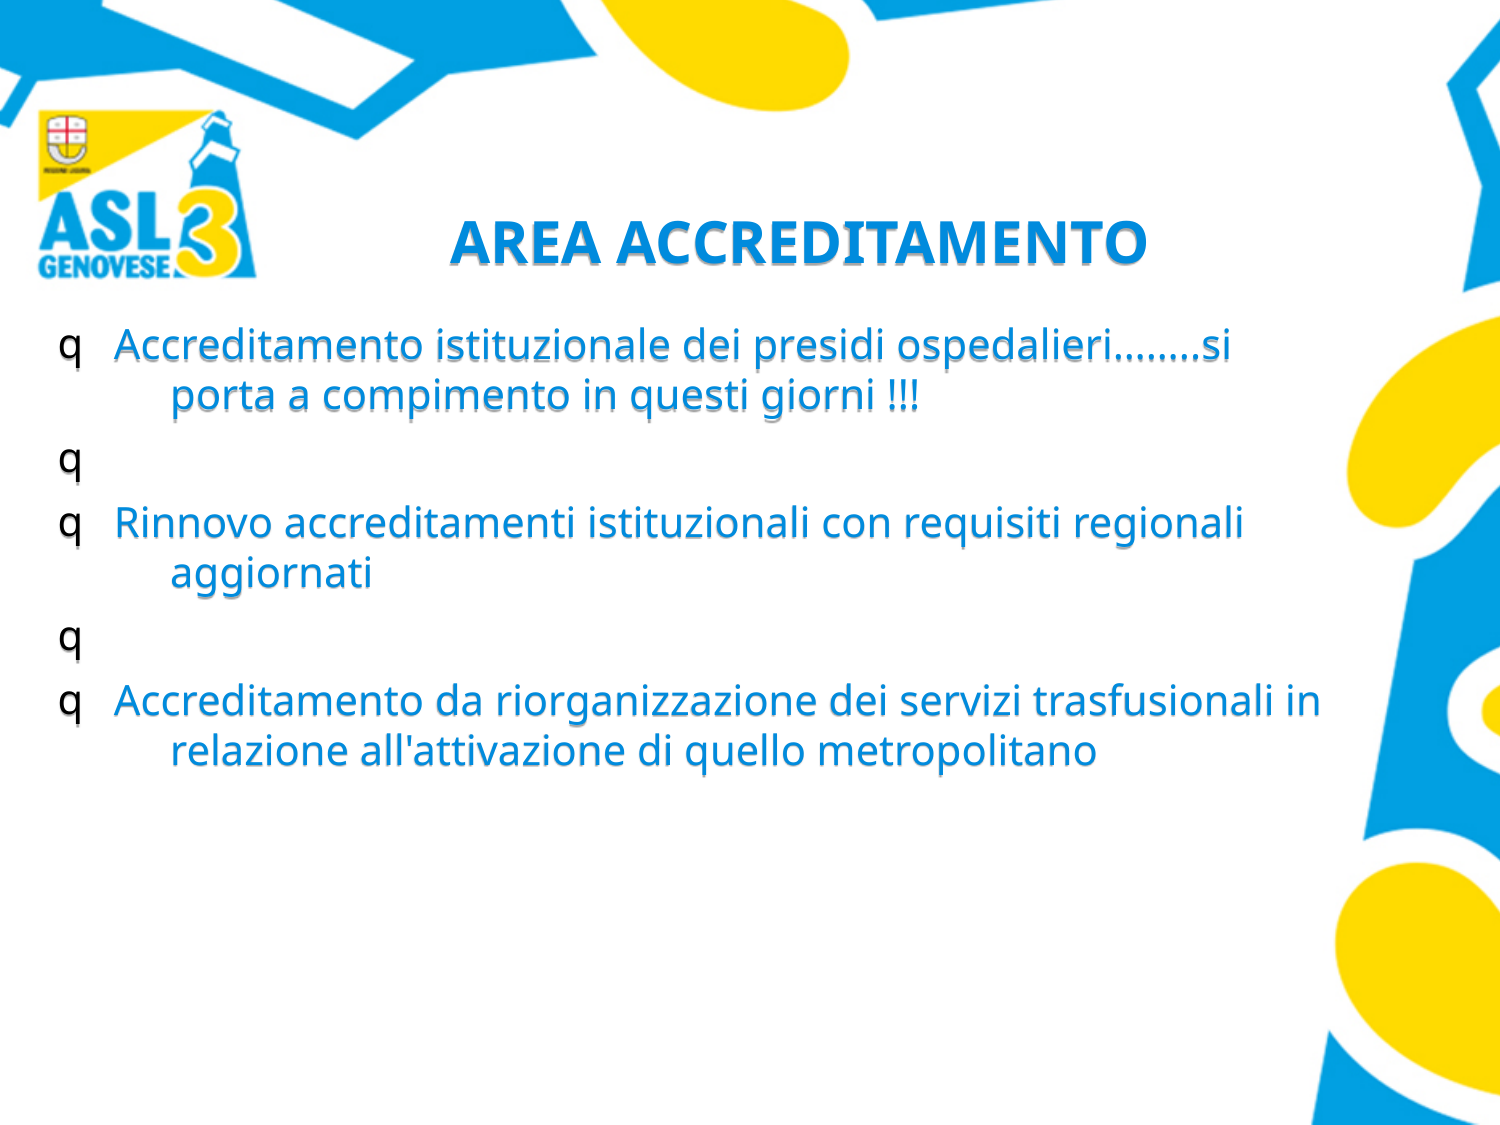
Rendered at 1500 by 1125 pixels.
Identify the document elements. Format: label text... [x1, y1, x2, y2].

title AREA ACCREDITAMENTO [268, 107, 1331, 284]
list Accreditamento istituzionale dei presidi ospedalieri……..si porta a compimento in questi giorni !!! Rinnovo accreditamenti istituzionali con requisiti regionali aggiornati Accreditamento da riorganizzazione dei servizi trasfusionali in relazione all'attivazione di quello metropolitano [42, 310, 1346, 1005]
